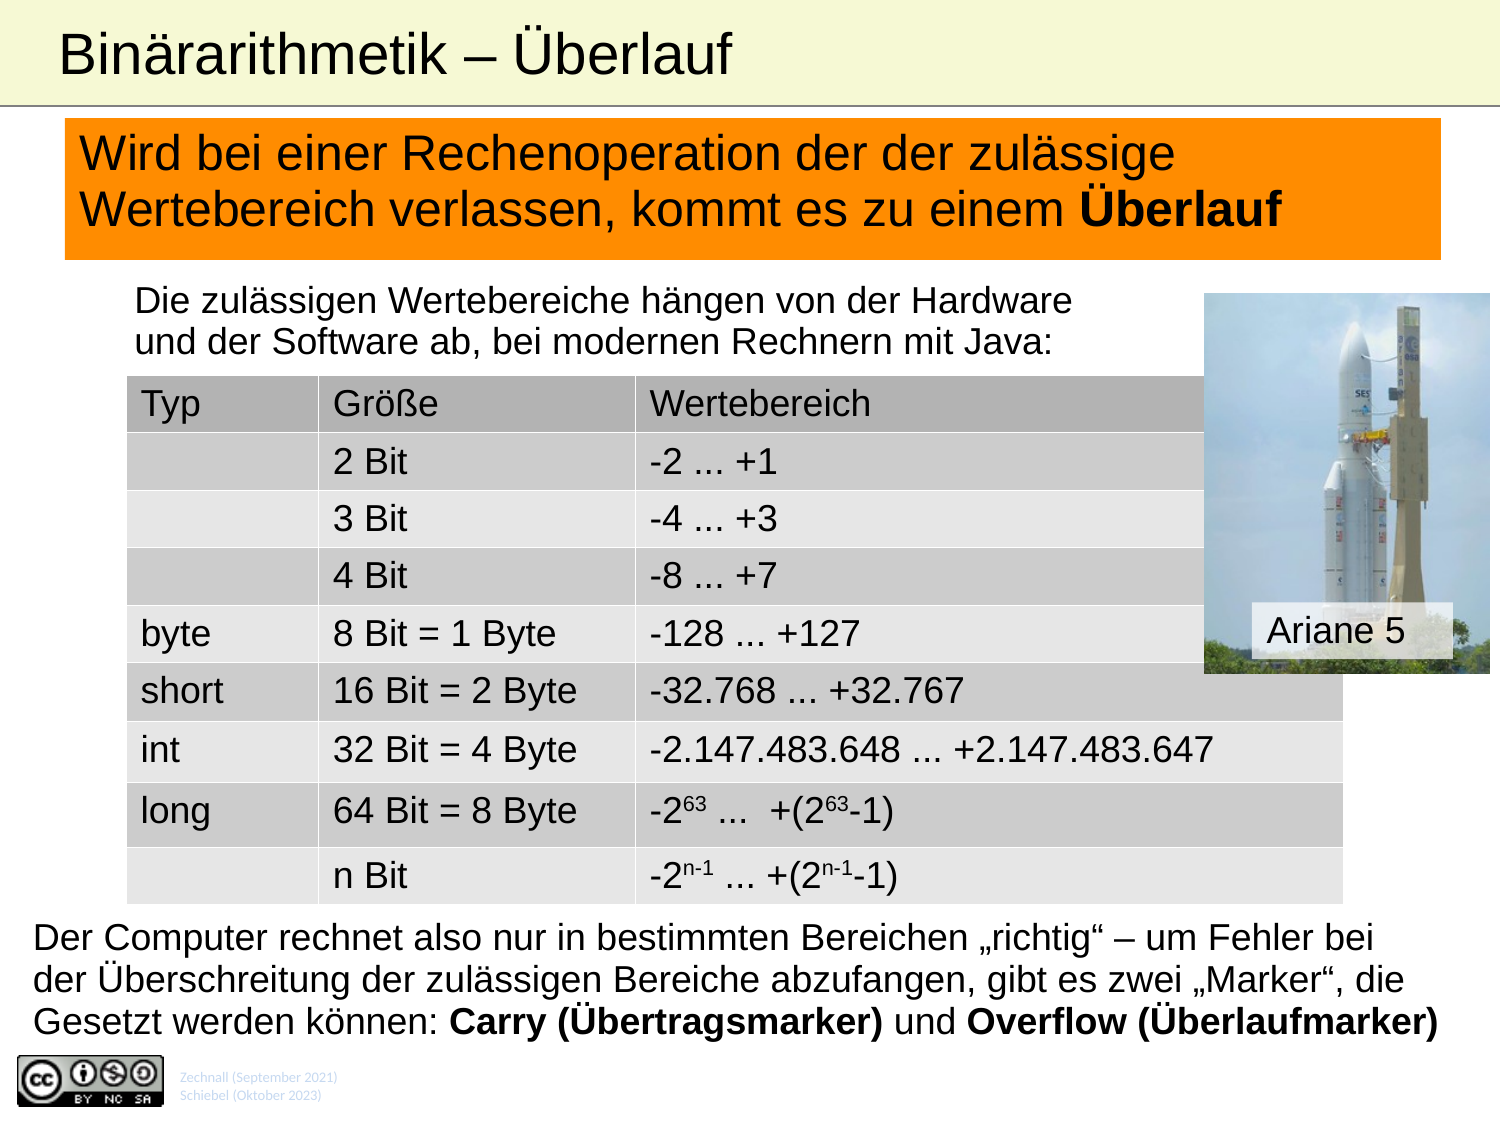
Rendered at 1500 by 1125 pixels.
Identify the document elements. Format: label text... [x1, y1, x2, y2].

table_cell -128 ... +127 [636, 606, 1204, 662]
table_cell [127, 433, 318, 490]
table_cell -2.147.483.648 ... +2.147.483.647 [636, 722, 1343, 782]
table_header Typ [127, 376, 318, 432]
table_cell -2n-1 ... +(2n-1-1) [636, 848, 1343, 904]
table_cell 3 Bit [319, 491, 635, 547]
table_cell 32 Bit = 4 Byte [319, 722, 635, 782]
table_cell long [127, 783, 318, 847]
table_cell -32.768 ... +32.767 [636, 663, 1343, 721]
text_box Wird bei einer Rechenoperation der der zulässige Wertebereich verlassen, kommt es zu einem Überlauf [64, 118, 1441, 260]
table_cell 4 Bit [319, 548, 635, 605]
table_cell -8 ... +7 [636, 548, 1204, 605]
table_cell byte [127, 606, 318, 662]
table_cell -2 ... +1 [636, 433, 1204, 490]
picture [17, 1055, 164, 1107]
table_cell 16 Bit = 2 Byte [319, 663, 635, 721]
text_box Die zulässigen Wertebereiche hängen von der Hardware und der Software ab, bei modernen Rechnern mit Java: [119, 271, 1099, 371]
table_cell [127, 548, 318, 605]
text_box Ariane 5 [1251, 602, 1453, 660]
table_cell int [127, 722, 318, 782]
table_cell 2 Bit [319, 433, 635, 490]
table_cell 8 Bit = 1 Byte [319, 606, 635, 662]
table_cell -4 ... +3 [636, 491, 1204, 547]
title Binärarithmetik – Überlauf [59, 5, 1016, 104]
table_cell [127, 491, 318, 547]
table_header Größe [319, 376, 635, 432]
table_cell n Bit [319, 848, 635, 904]
text_box Der Computer rechnet also nur in bestimmten Bereichen „richtig“ – um Fehler bei der Überschreitung der zulässigen Bereiche abzufangen, gibt es zwei „Marker“, die Gesetzt werden können: Carry (Übertragsmarker) und Overflow (Überlaufmarker) [18, 909, 1486, 1051]
table_cell short [127, 663, 318, 721]
table_cell [127, 848, 318, 904]
table_cell -263 ... +(263-1) [636, 783, 1343, 847]
picture [1204, 293, 1490, 674]
table_cell 64 Bit = 8 Byte [319, 783, 635, 847]
table_header Wertebereich [636, 376, 1204, 432]
